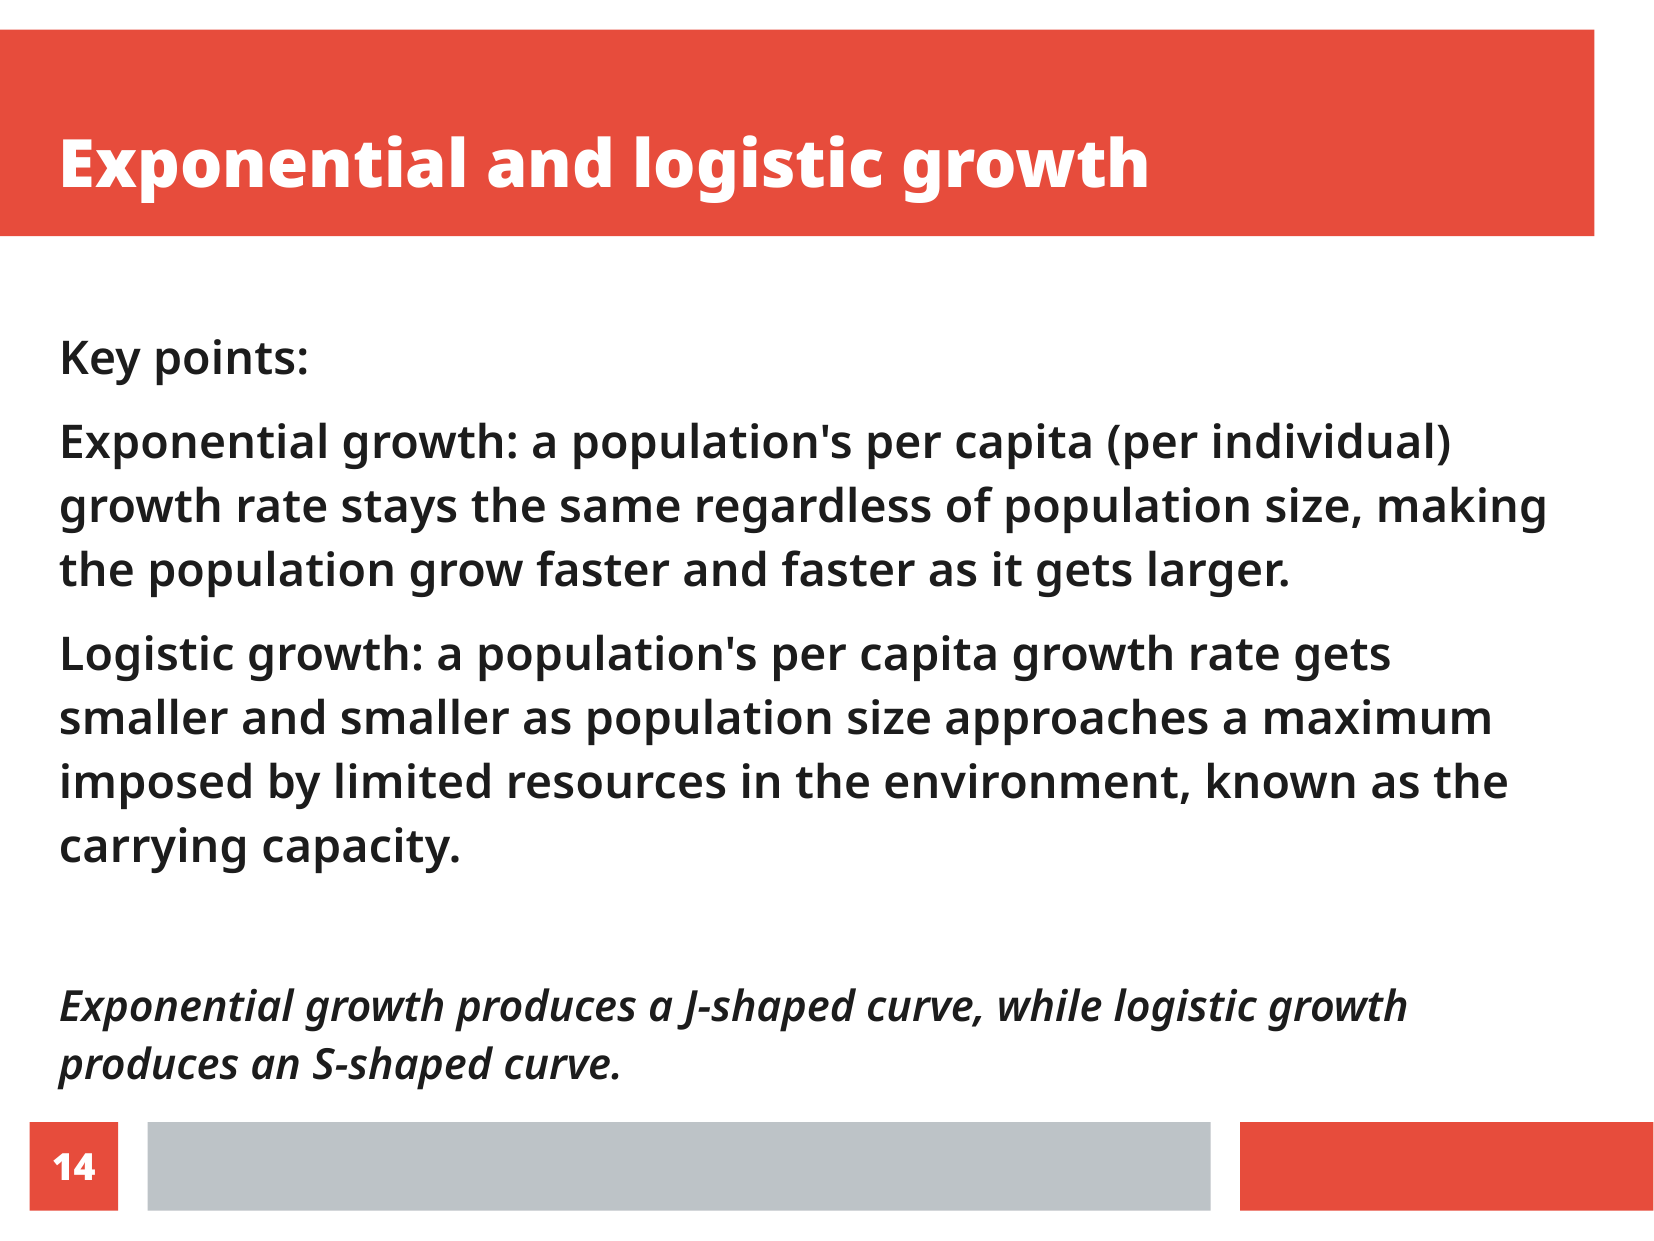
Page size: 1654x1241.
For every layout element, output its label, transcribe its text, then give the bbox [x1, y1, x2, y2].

list Key points: Exponential growth: a population's per capita (per individual) growth rate stays the same regardless of population size, making the population grow faster and faster as it gets larger. Logistic growth: a population's per capita growth rate gets smaller and smaller as population size approaches a maximum imposed by limited resources in the environment, known as the carrying capacity. Exponential growth produces a J-shaped curve, while logistic growth produces an S-shaped curve. [59, 324, 1565, 1093]
title Exponential and logistic growth [59, 59, 1595, 207]
